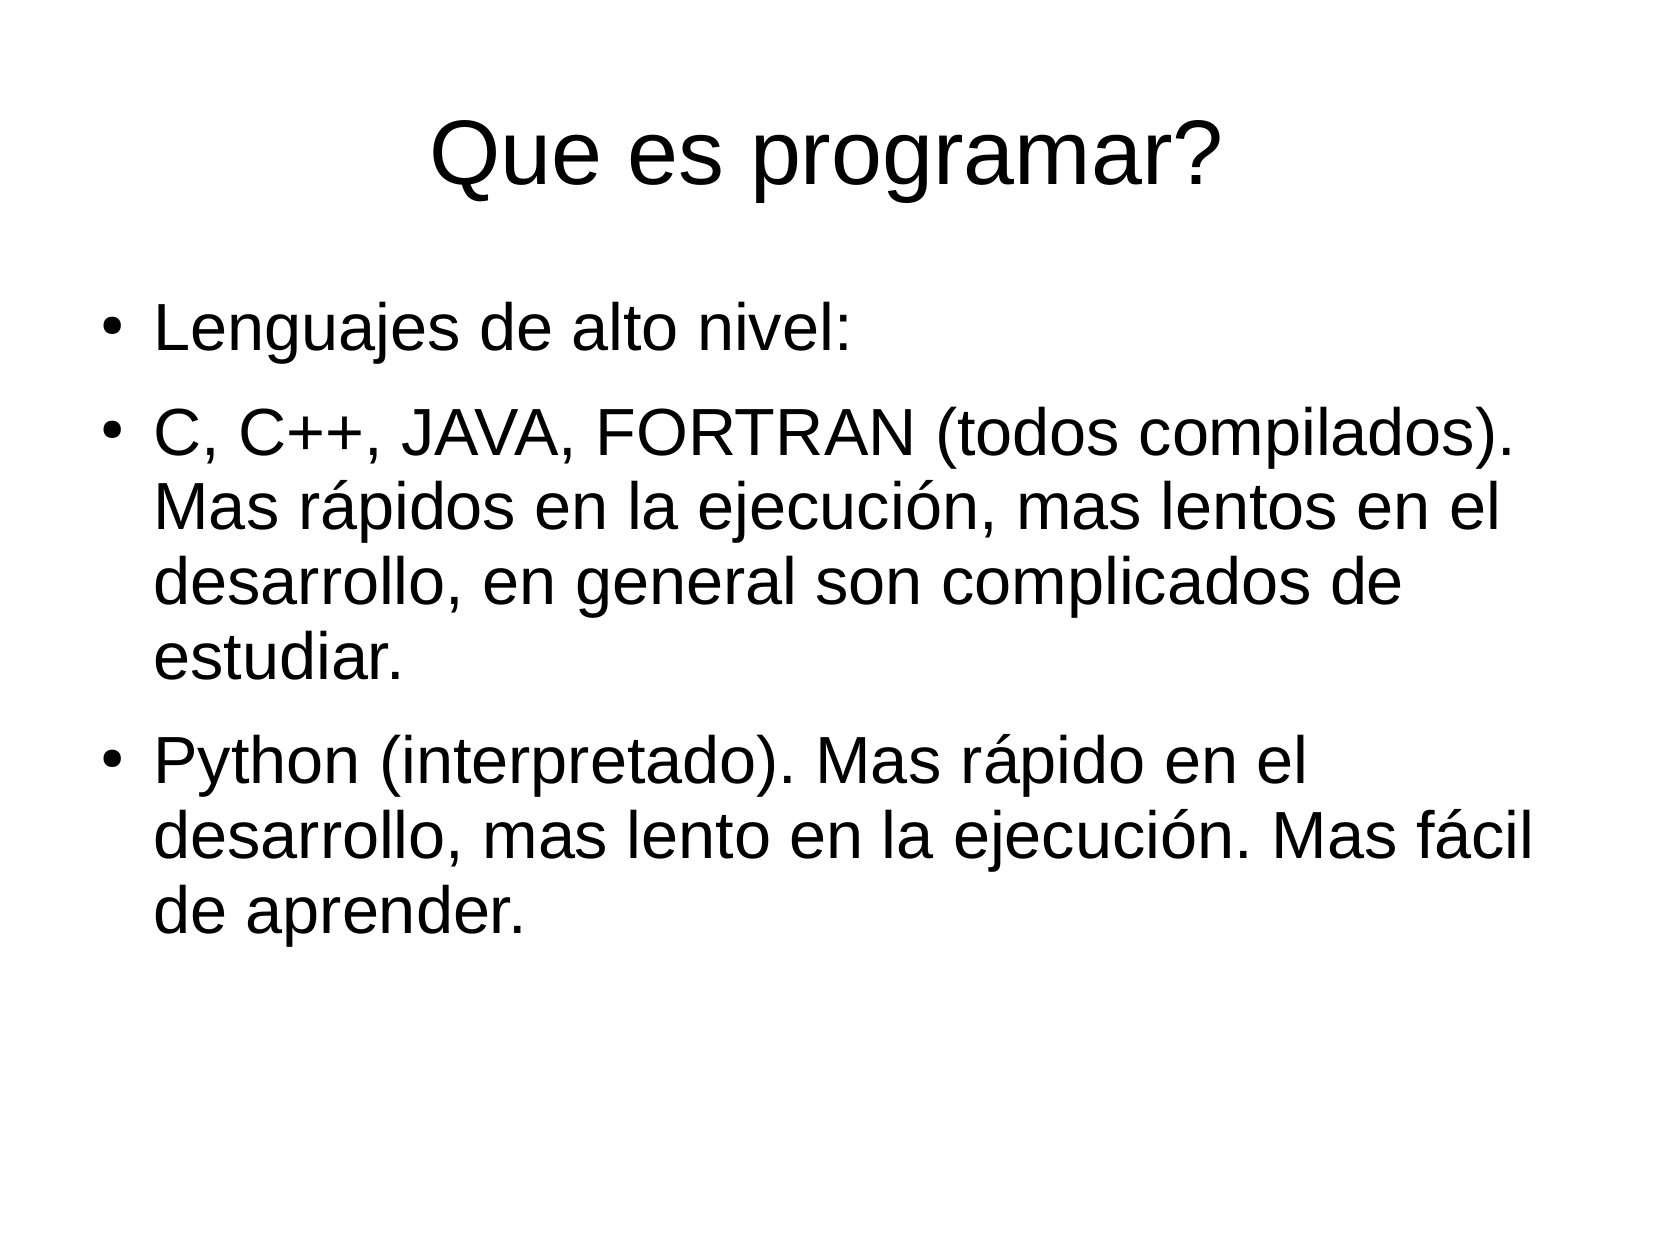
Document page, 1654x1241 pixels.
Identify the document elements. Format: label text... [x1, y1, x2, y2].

list Lenguajes de alto nivel: C, C++, JAVA, FORTRAN (todos compilados). Mas rápidos en la ejecución, mas lentos en el desarrollo, en general son complicados de estudiar. Python (interpretado). Mas rápido en el desarrollo, mas lento en la ejecución. Mas fácil de aprender. [82, 290, 1571, 1010]
title Que es programar? [82, 49, 1571, 257]
